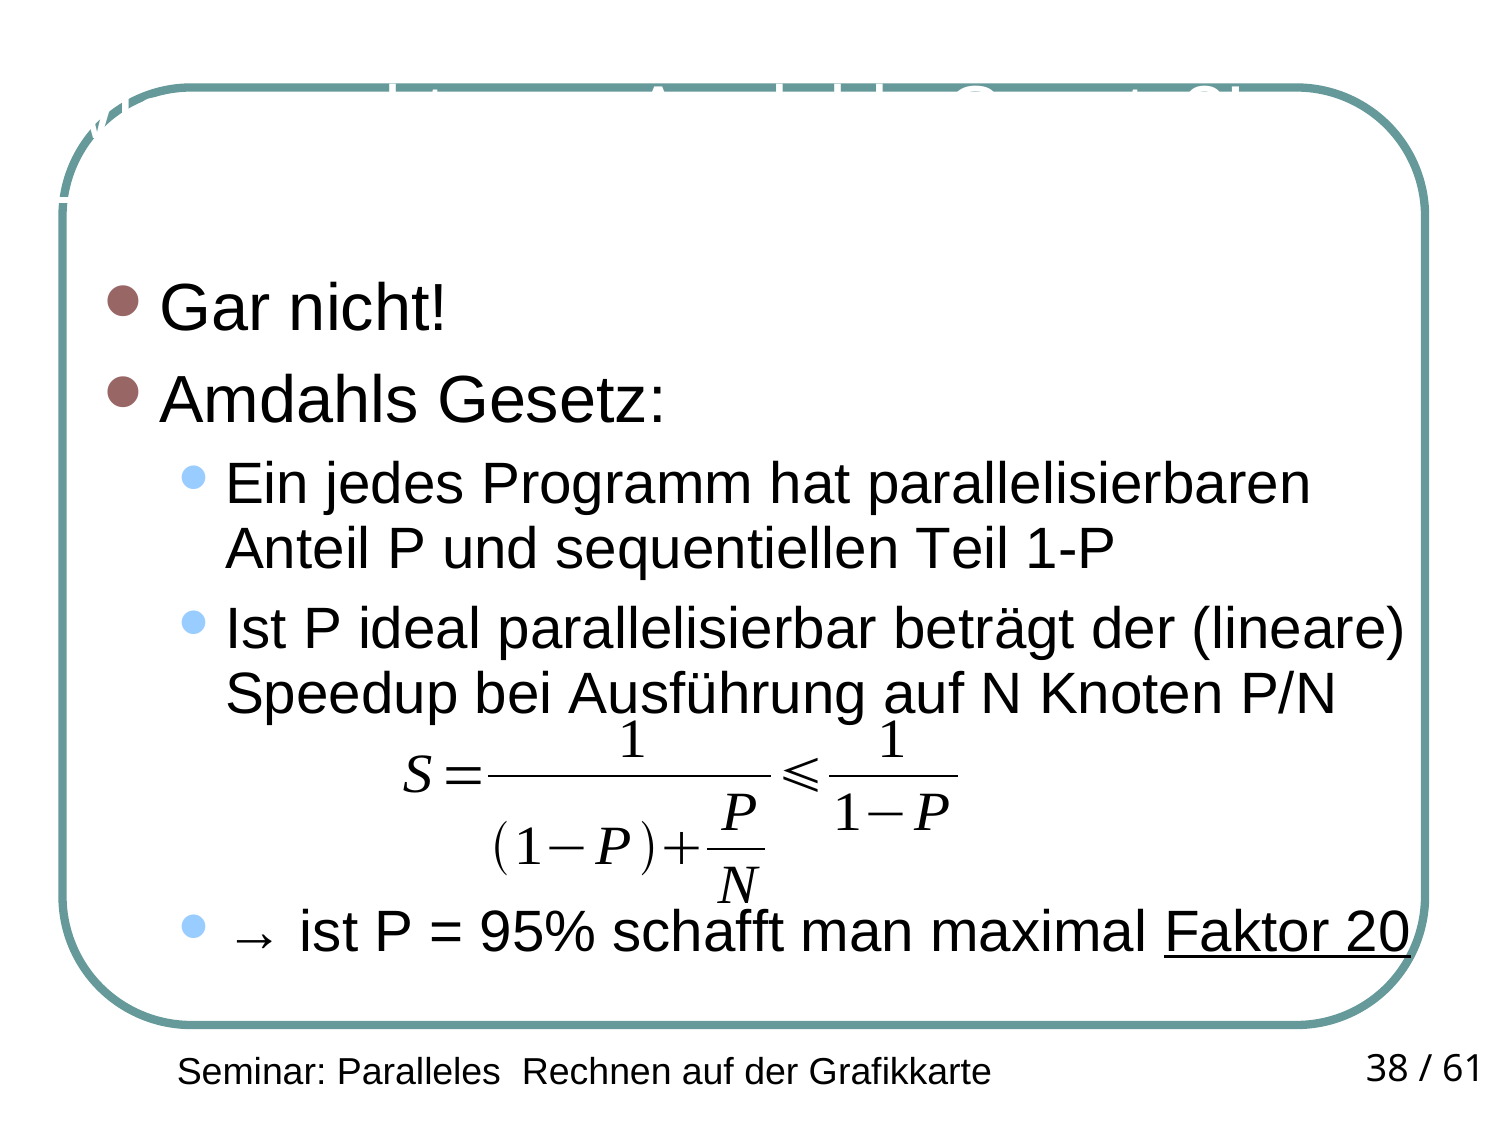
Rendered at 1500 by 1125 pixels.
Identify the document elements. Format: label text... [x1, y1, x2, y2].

title Wie umgeht man Amdahls Gesetz?! [31, 0, 1347, 233]
list Gar nicht! Amdahls Gesetz: Ein jedes Programm hat parallelisierbaren Anteil P und sequentiellen Teil 1-P Ist P ideal parallelisierbar beträgt der (lineare) Speedup bei Ausführung auf N Knoten P/N → ist P = 95% schafft man maximal Faktor 20 [88, 262, 1447, 1041]
chart [384, 708, 975, 916]
